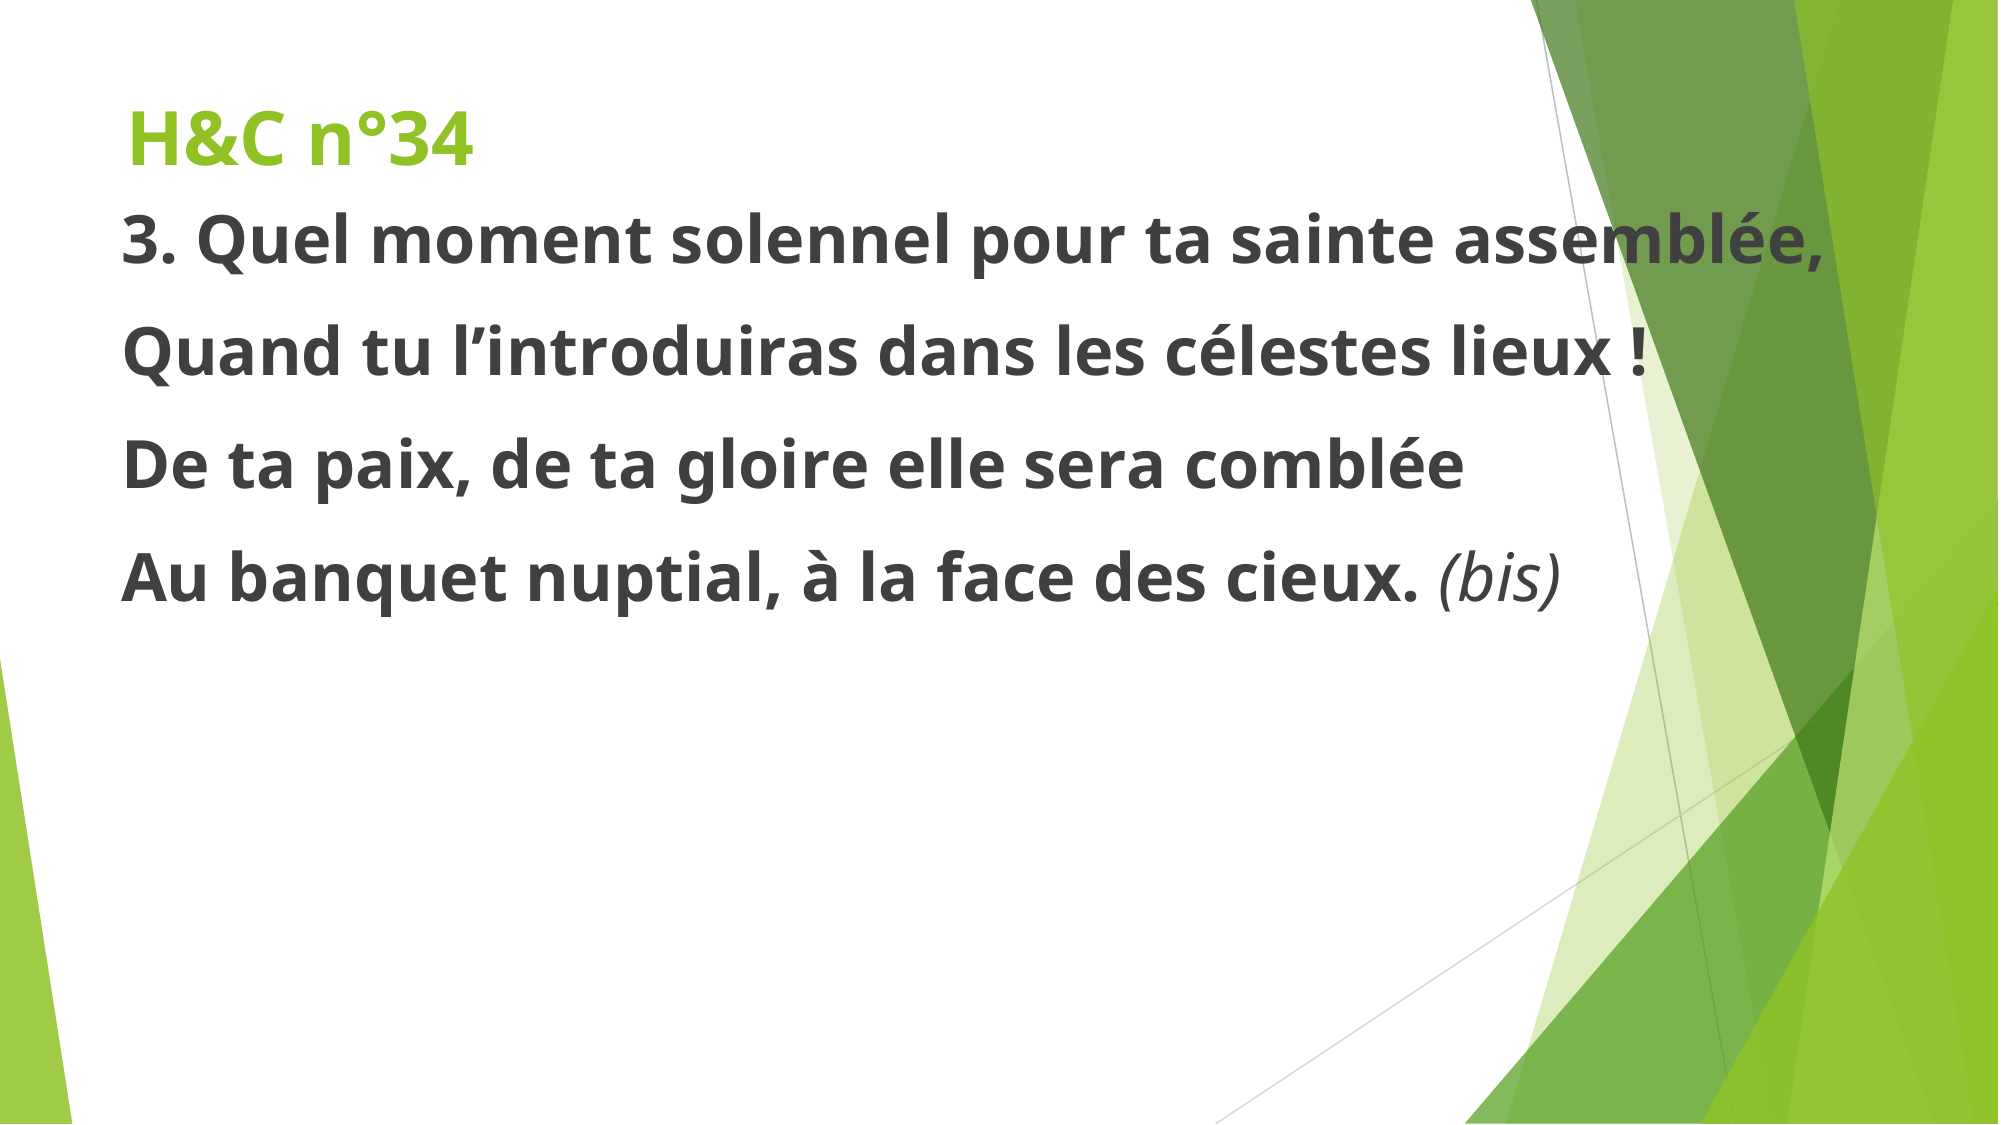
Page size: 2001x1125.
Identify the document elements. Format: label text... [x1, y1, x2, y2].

text_box H&C n°34 [111, 82, 1522, 177]
text_box 3. Quel moment solennel pour ta sainte assemblée, Quand tu l’introduiras dans les célestes lieux ! De ta paix, de ta gloire elle sera comblée Au banquet nuptial, à la face des cieux. (bis) [106, 177, 1973, 1037]
